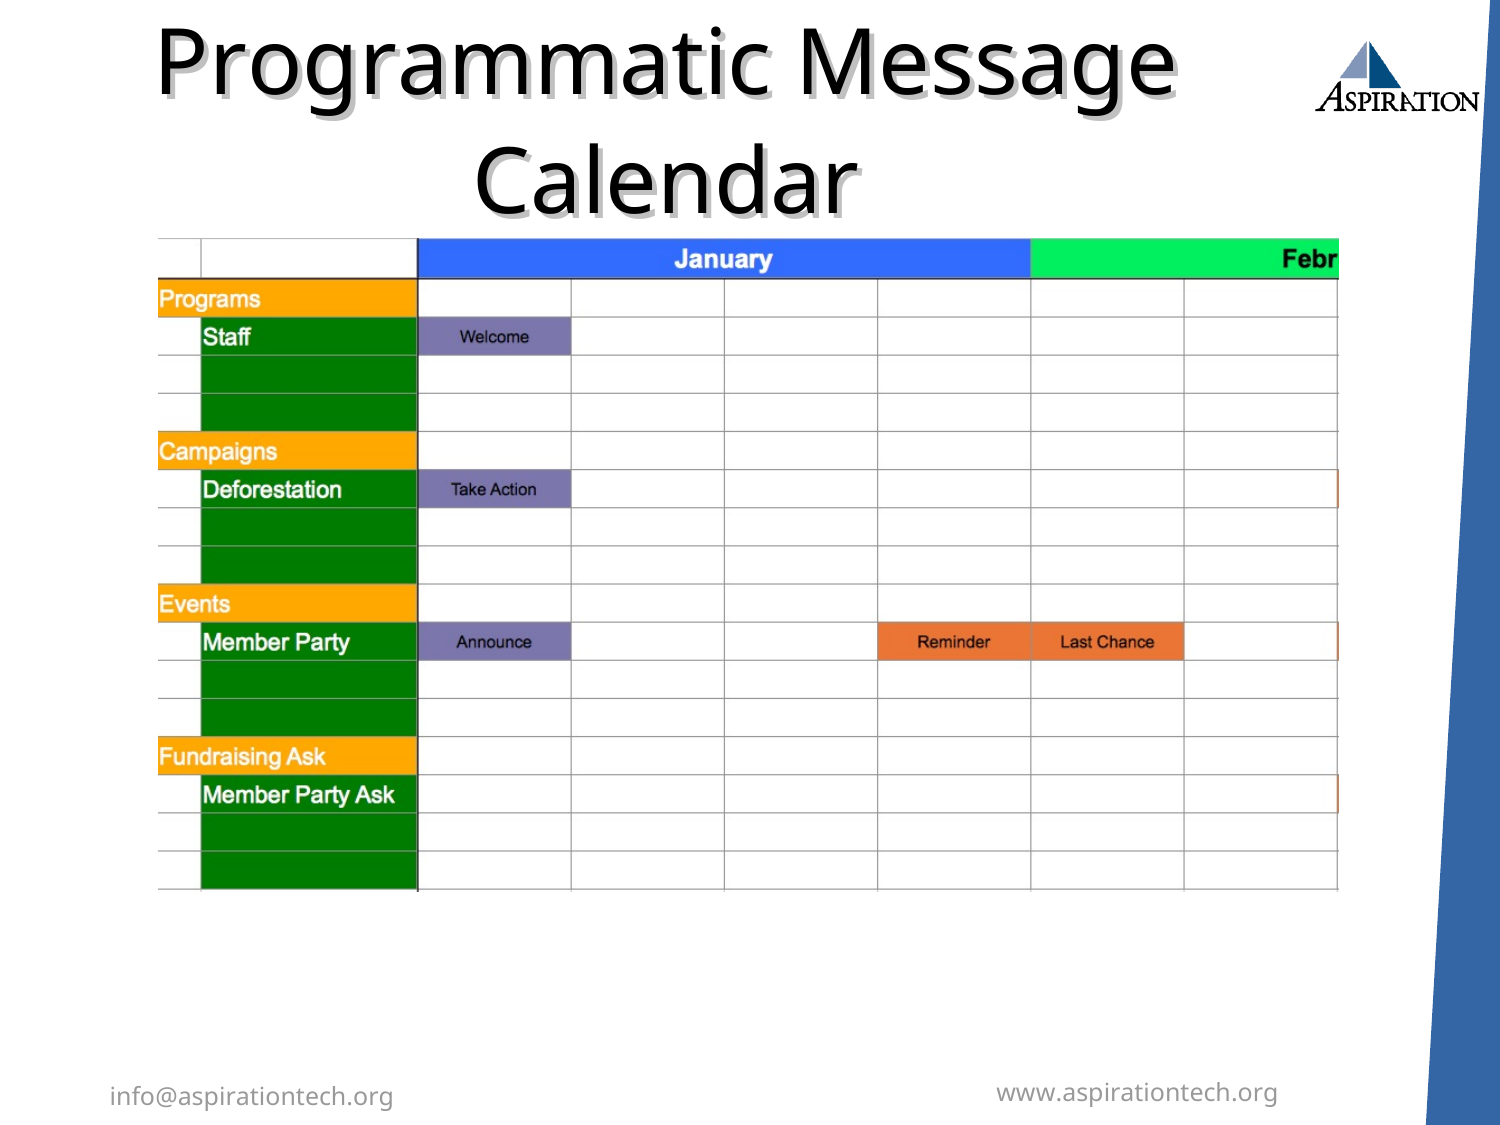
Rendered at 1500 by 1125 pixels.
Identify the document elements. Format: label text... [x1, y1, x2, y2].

title Programmatic Message Calendar [49, 0, 1284, 232]
picture [158, 238, 1339, 892]
picture [1315, 41, 1480, 120]
